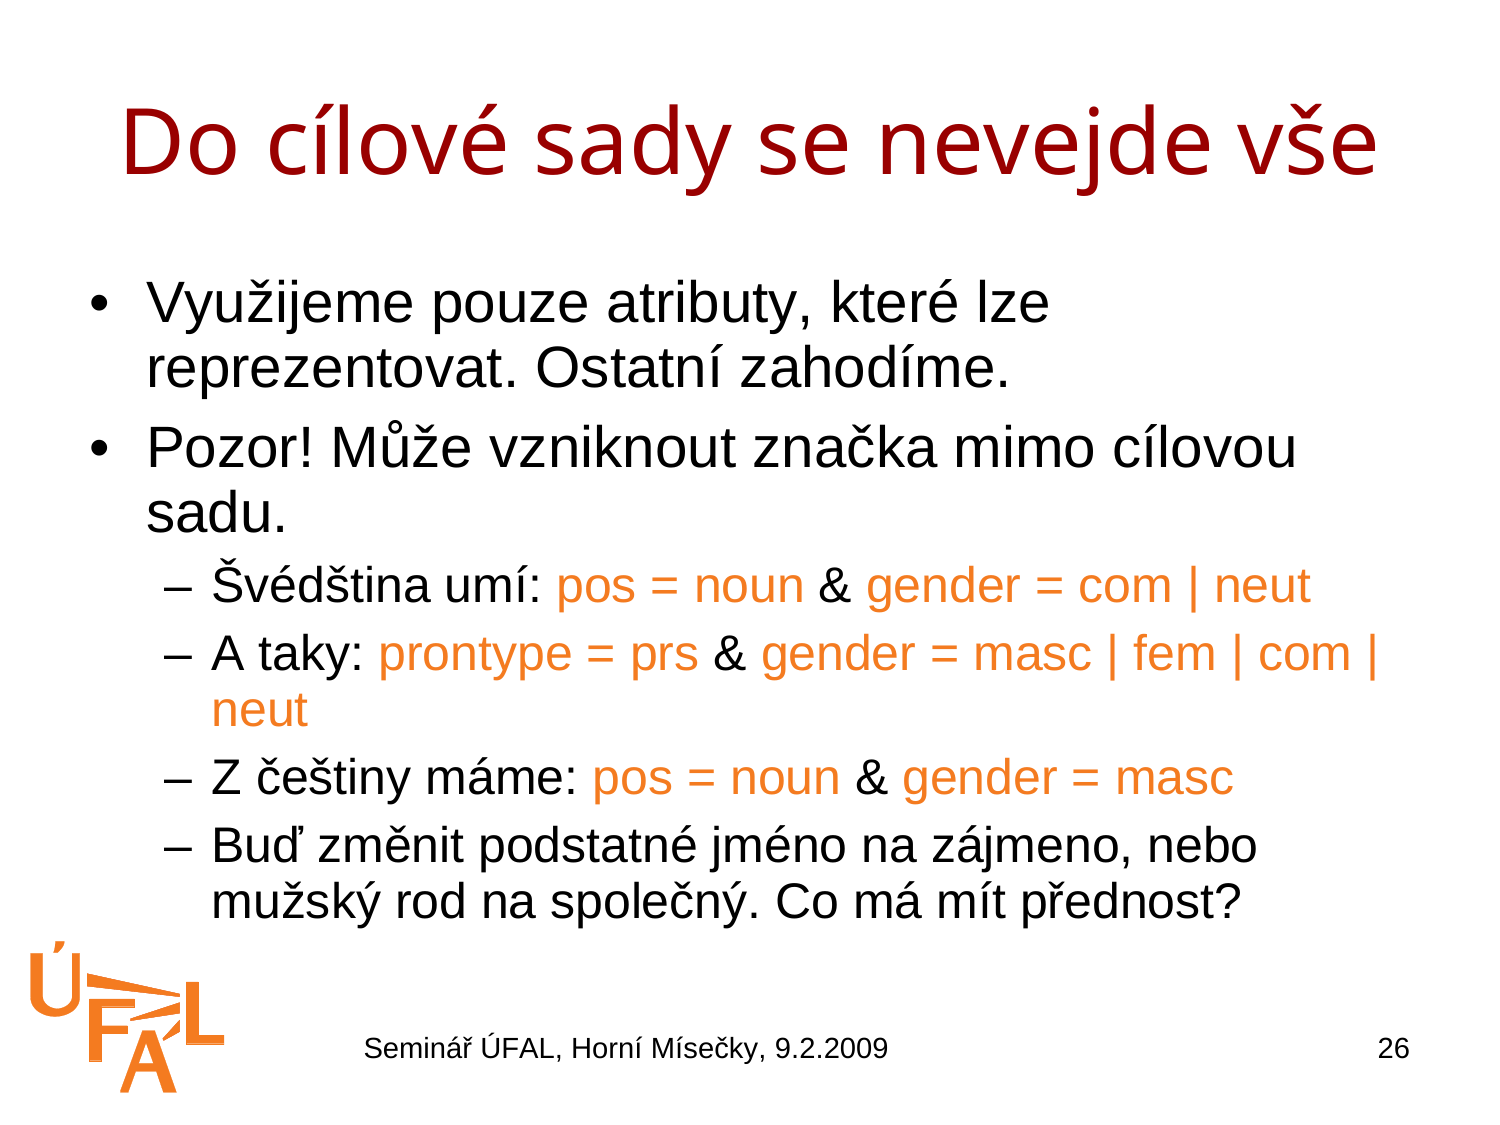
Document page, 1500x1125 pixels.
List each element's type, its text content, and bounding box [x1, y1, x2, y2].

title Do cílové sady se nevejde vše [75, 45, 1426, 233]
list Využijeme pouze atributy, které lze reprezentovat. Ostatní zahodíme. Pozor! Může vzniknout značka mimo cílovou sadu. Švédština umí: pos = noun & gender = com | neut A taky: prontype = prs & gender = masc | fem | com | neut Z češtiny máme: pos = noun & gender = masc Buď změnit podstatné jméno na zájmeno, nebo mužský rod na společný. Co má mít přednost? [75, 262, 1426, 1006]
